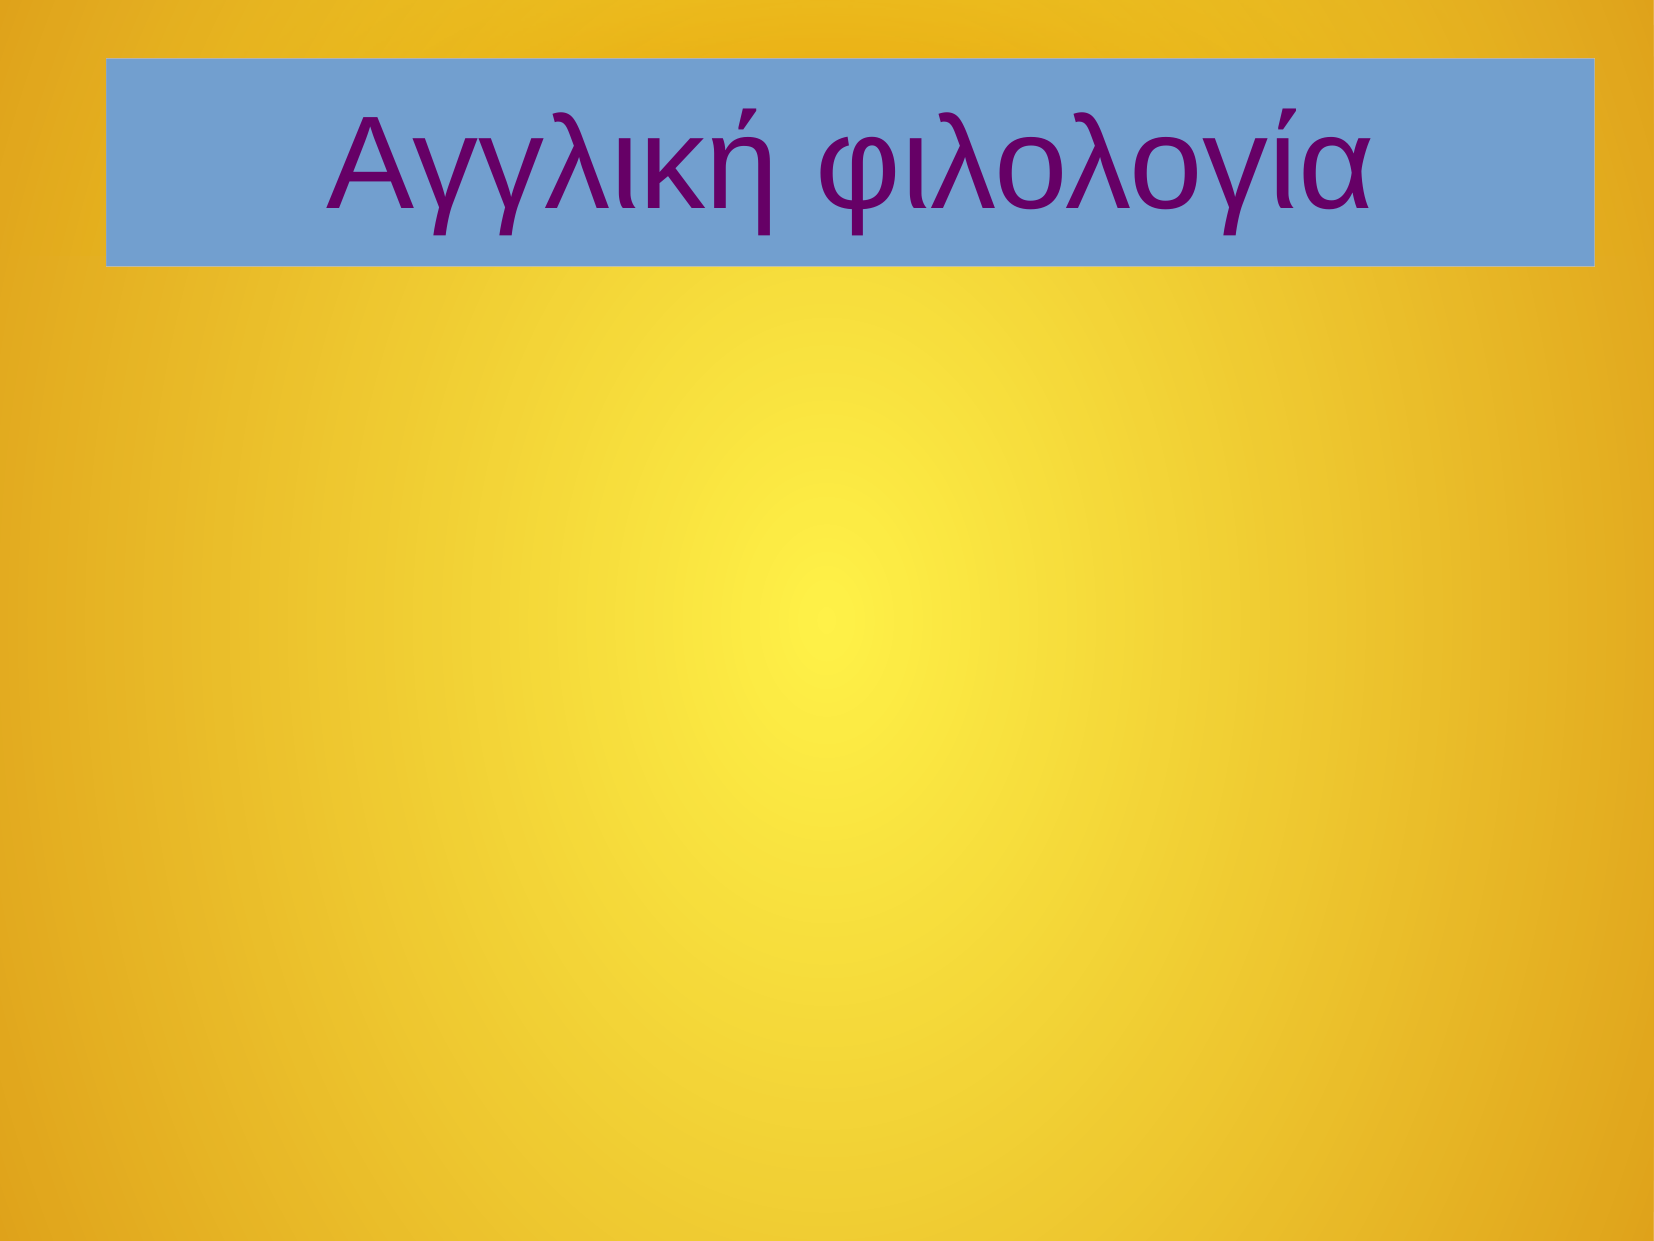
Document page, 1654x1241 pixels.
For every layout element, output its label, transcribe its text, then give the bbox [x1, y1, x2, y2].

title Αγγλική φιλολογία [106, 59, 1595, 267]
